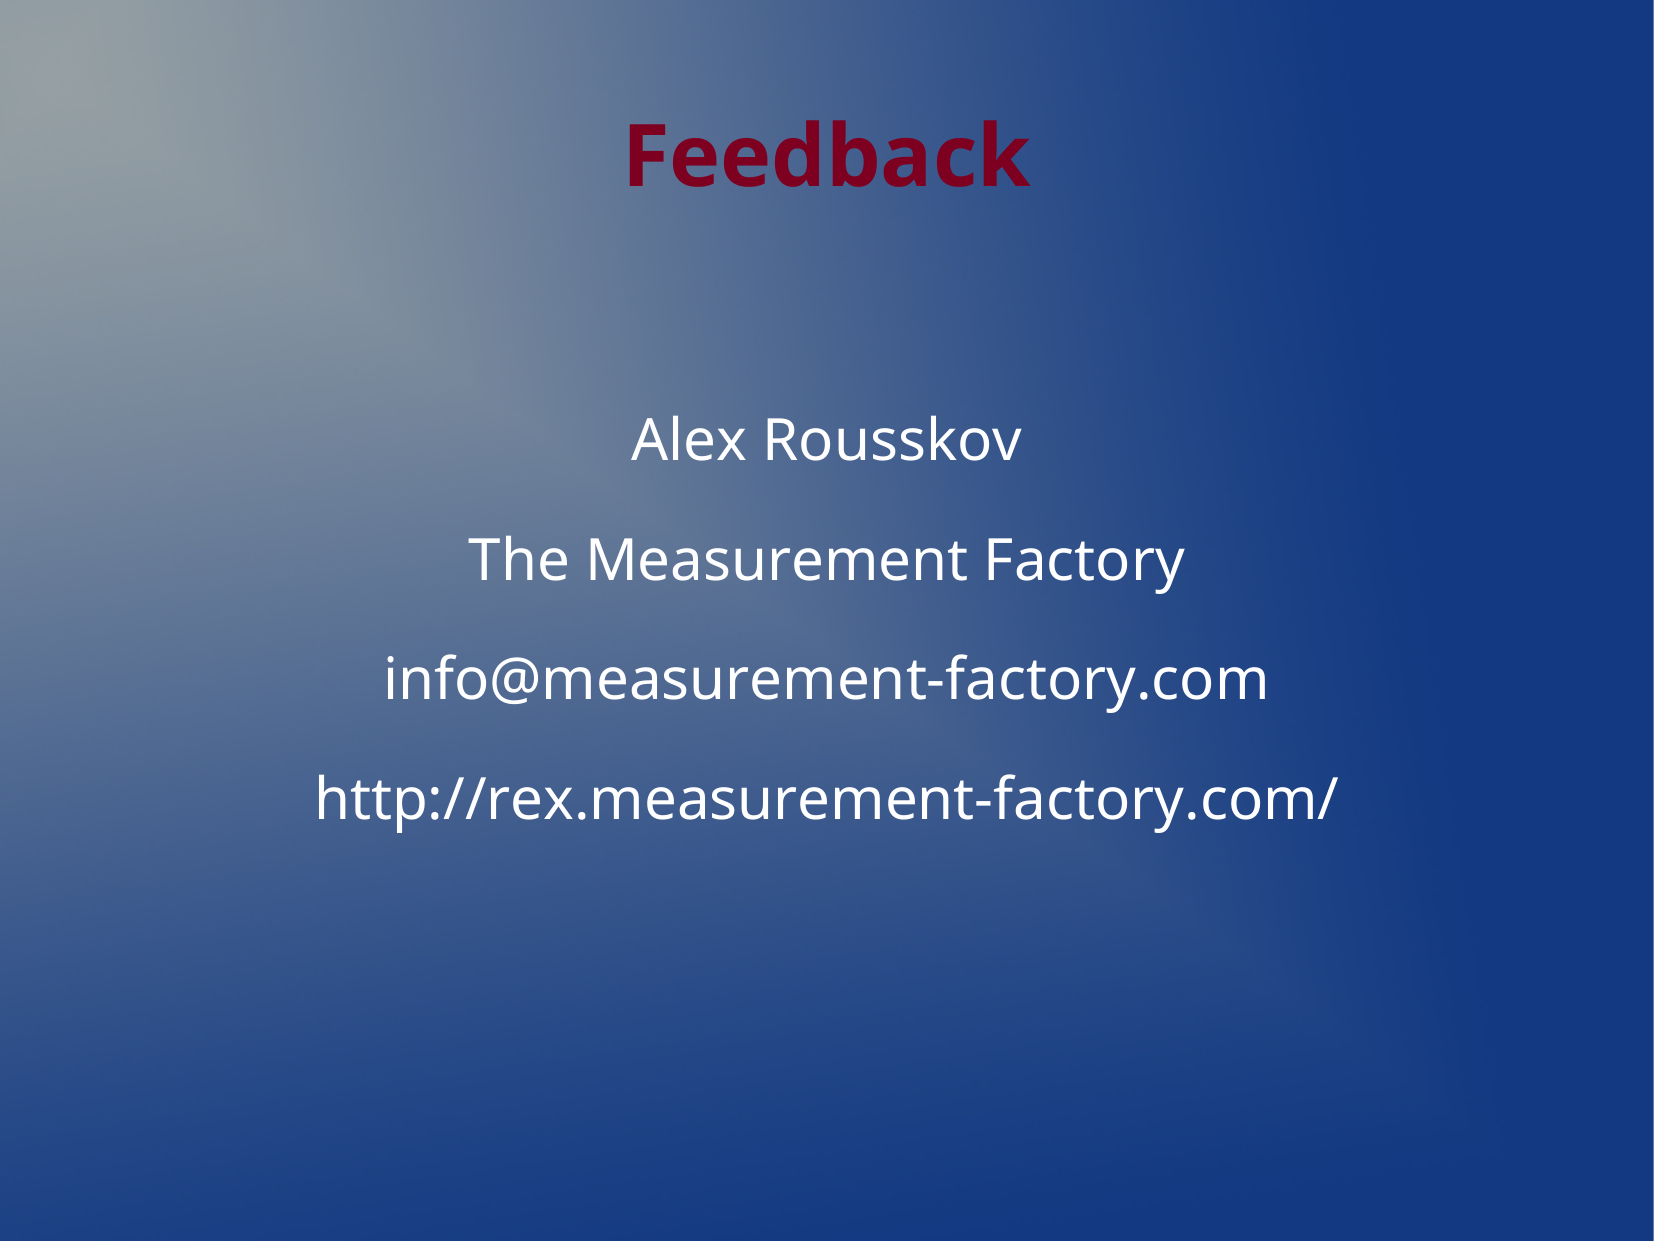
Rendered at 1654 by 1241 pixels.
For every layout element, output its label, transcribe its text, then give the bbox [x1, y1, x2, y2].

picture [0, 0, 1654, 1241]
list Alex Rousskov The Measurement Factory info@measurement-factory.com http://rex.measurement-factory.com/ [82, 290, 1571, 1093]
title Feedback [82, 49, 1571, 257]
